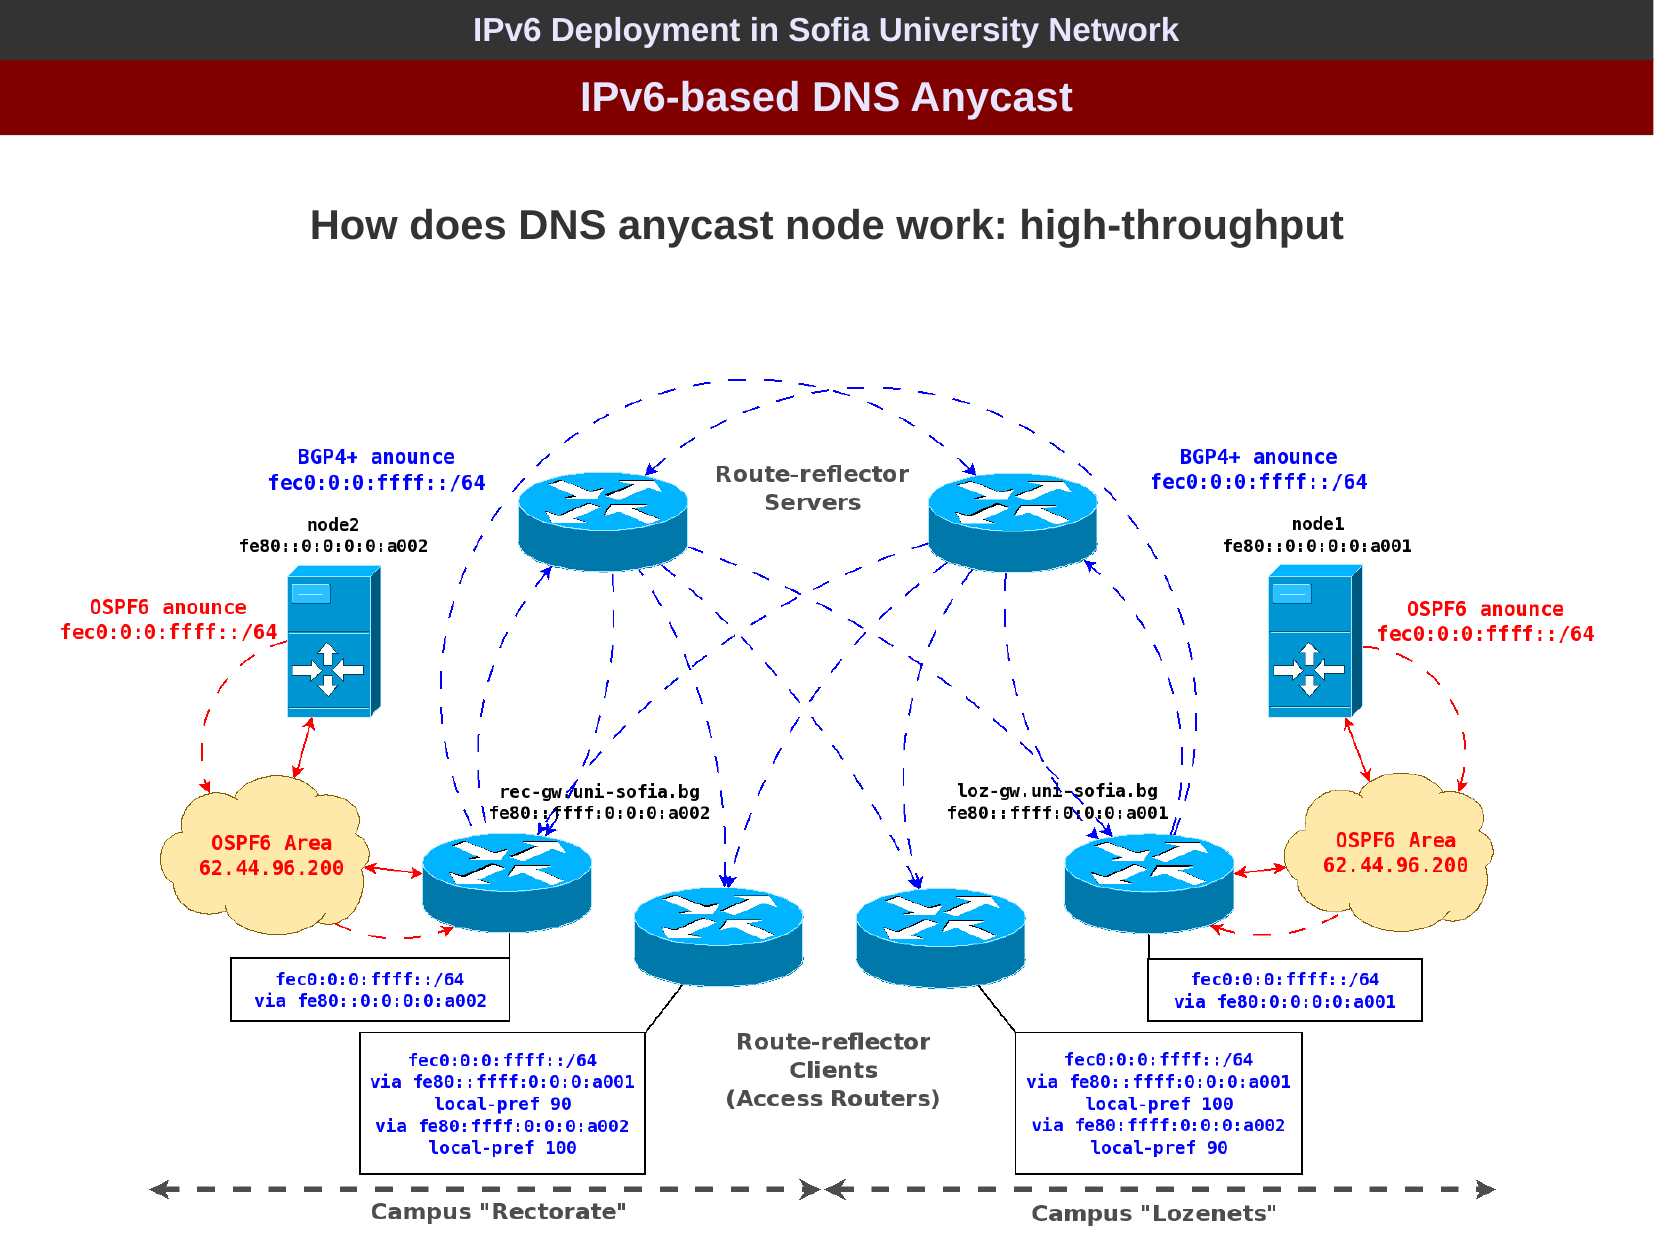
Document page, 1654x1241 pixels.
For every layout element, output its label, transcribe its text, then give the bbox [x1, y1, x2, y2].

text_box IPv6-based DNS Anycast [0, 61, 1654, 136]
picture [59, 378, 1595, 1227]
text_box How does DNS anycast node work: high-throughput [30, 165, 1625, 286]
text_box IPv6 Deployment in Sofia University Network [0, 0, 1654, 61]
